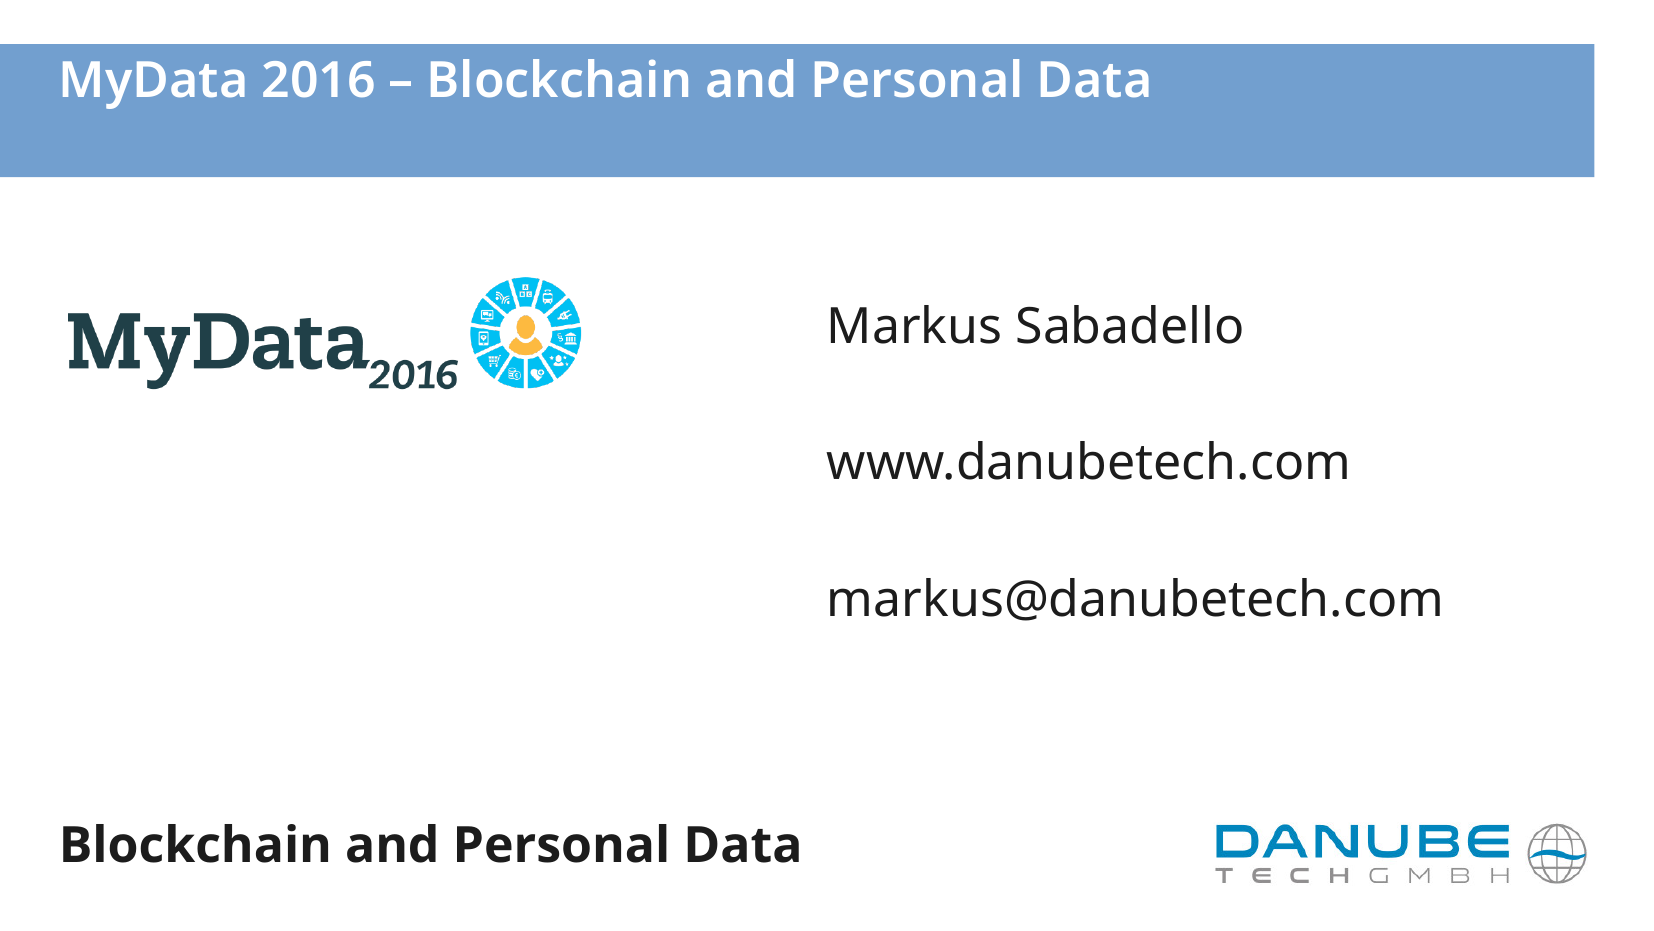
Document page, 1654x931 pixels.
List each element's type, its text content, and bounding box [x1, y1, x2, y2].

picture [1206, 814, 1595, 892]
text_box Blockchain and Personal Data [59, 809, 945, 866]
picture [60, 271, 585, 397]
subtitle Markus Sabadello www.danubetech.com markus@danubetech.com [826, 221, 1595, 789]
title MyData 2016 – Blockchain and Personal Data [0, 44, 1595, 178]
